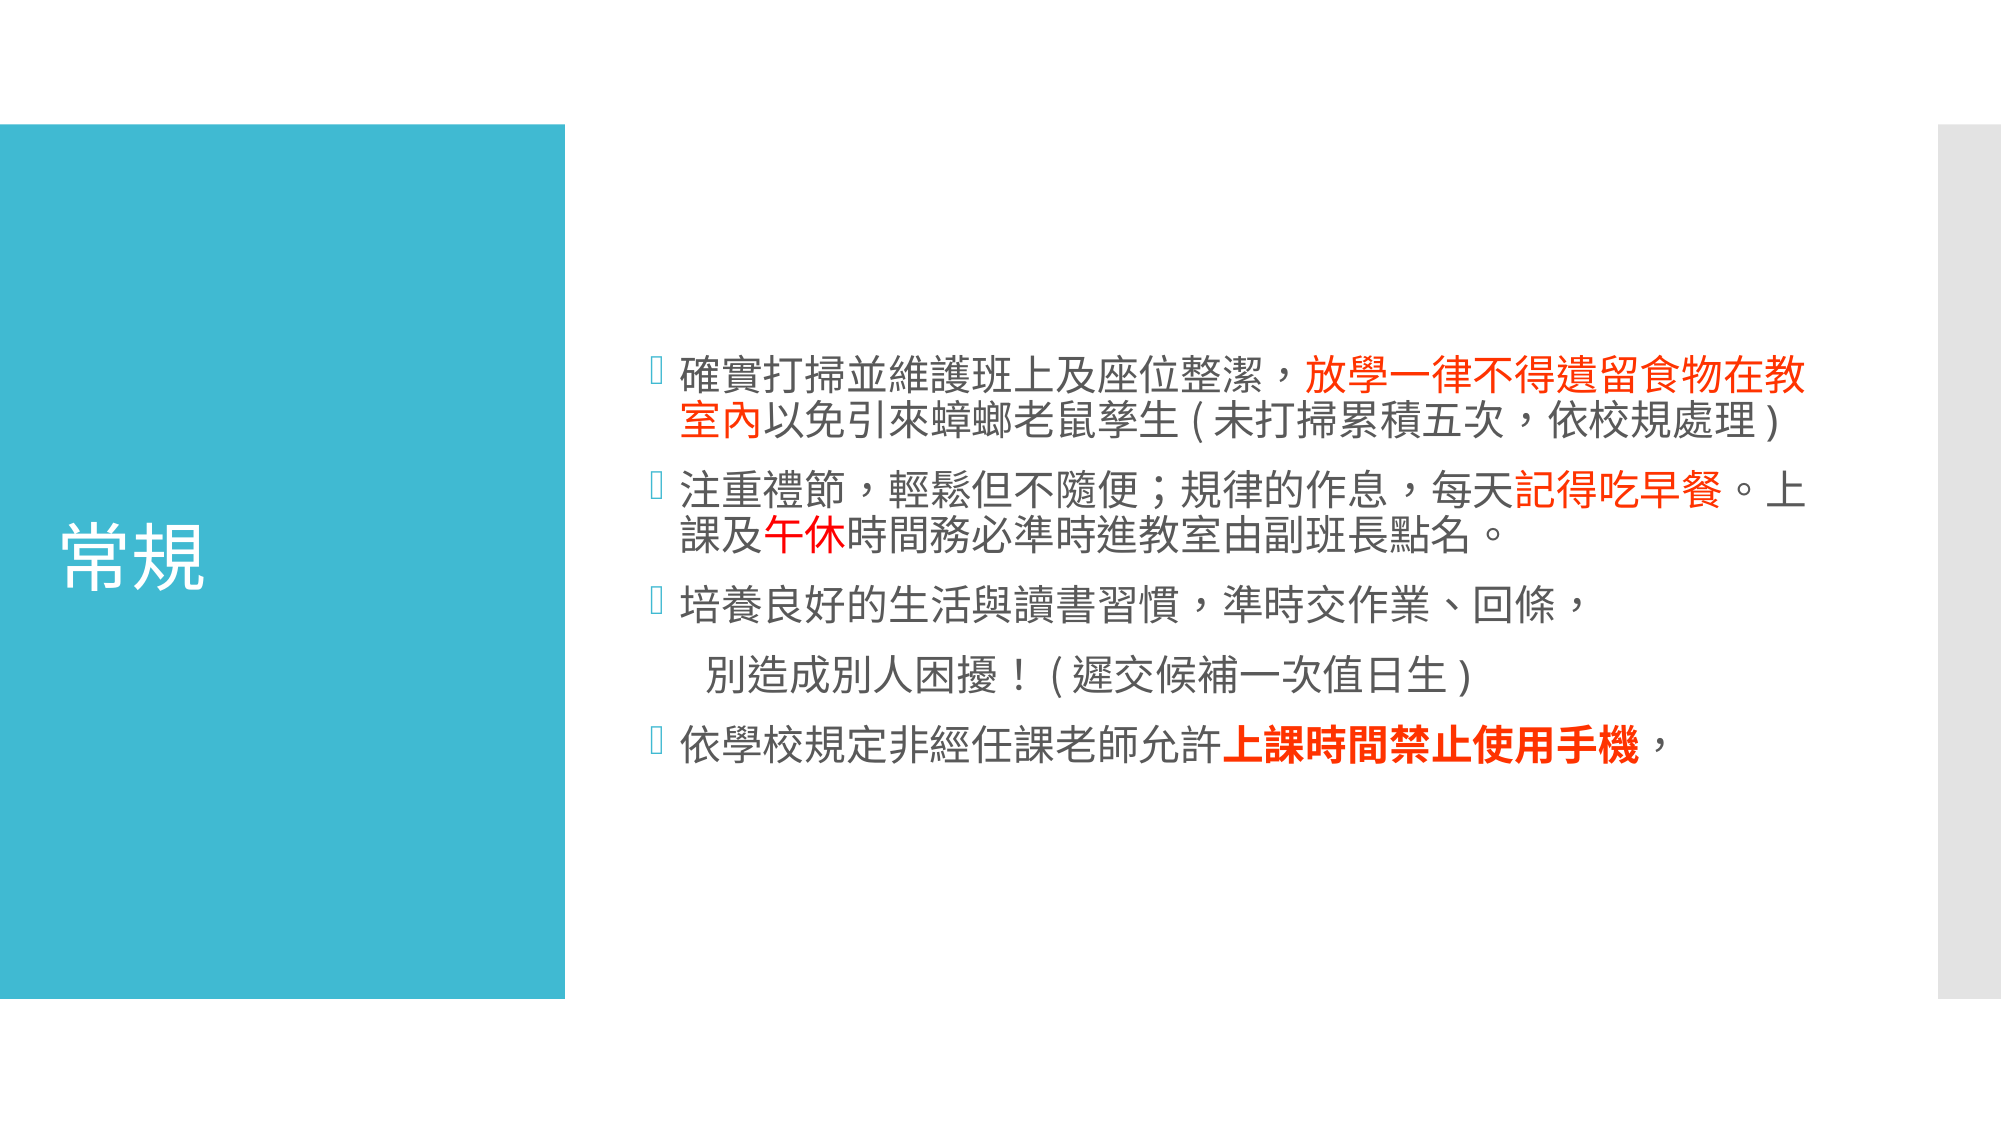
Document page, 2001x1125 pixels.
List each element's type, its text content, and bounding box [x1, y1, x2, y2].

list 確實打掃並維護班上及座位整潔，放學一律不得遺留食物在教室內以免引來蟑螂老鼠孳生(未打掃累積五次，依校規處理) 注重禮節，輕鬆但不隨便；規律的作息，每天記得吃早餐。上課及午休時間務必準時進教室由副班長點名。 培養良好的生活與讀書習慣，準時交作業、回條， 別造成別人困擾！(遲交候補一次值日生) 依學校規定非經任課老師允許上課時間禁止使用手機， [634, 141, 1835, 982]
title 常規 [41, 184, 525, 939]
